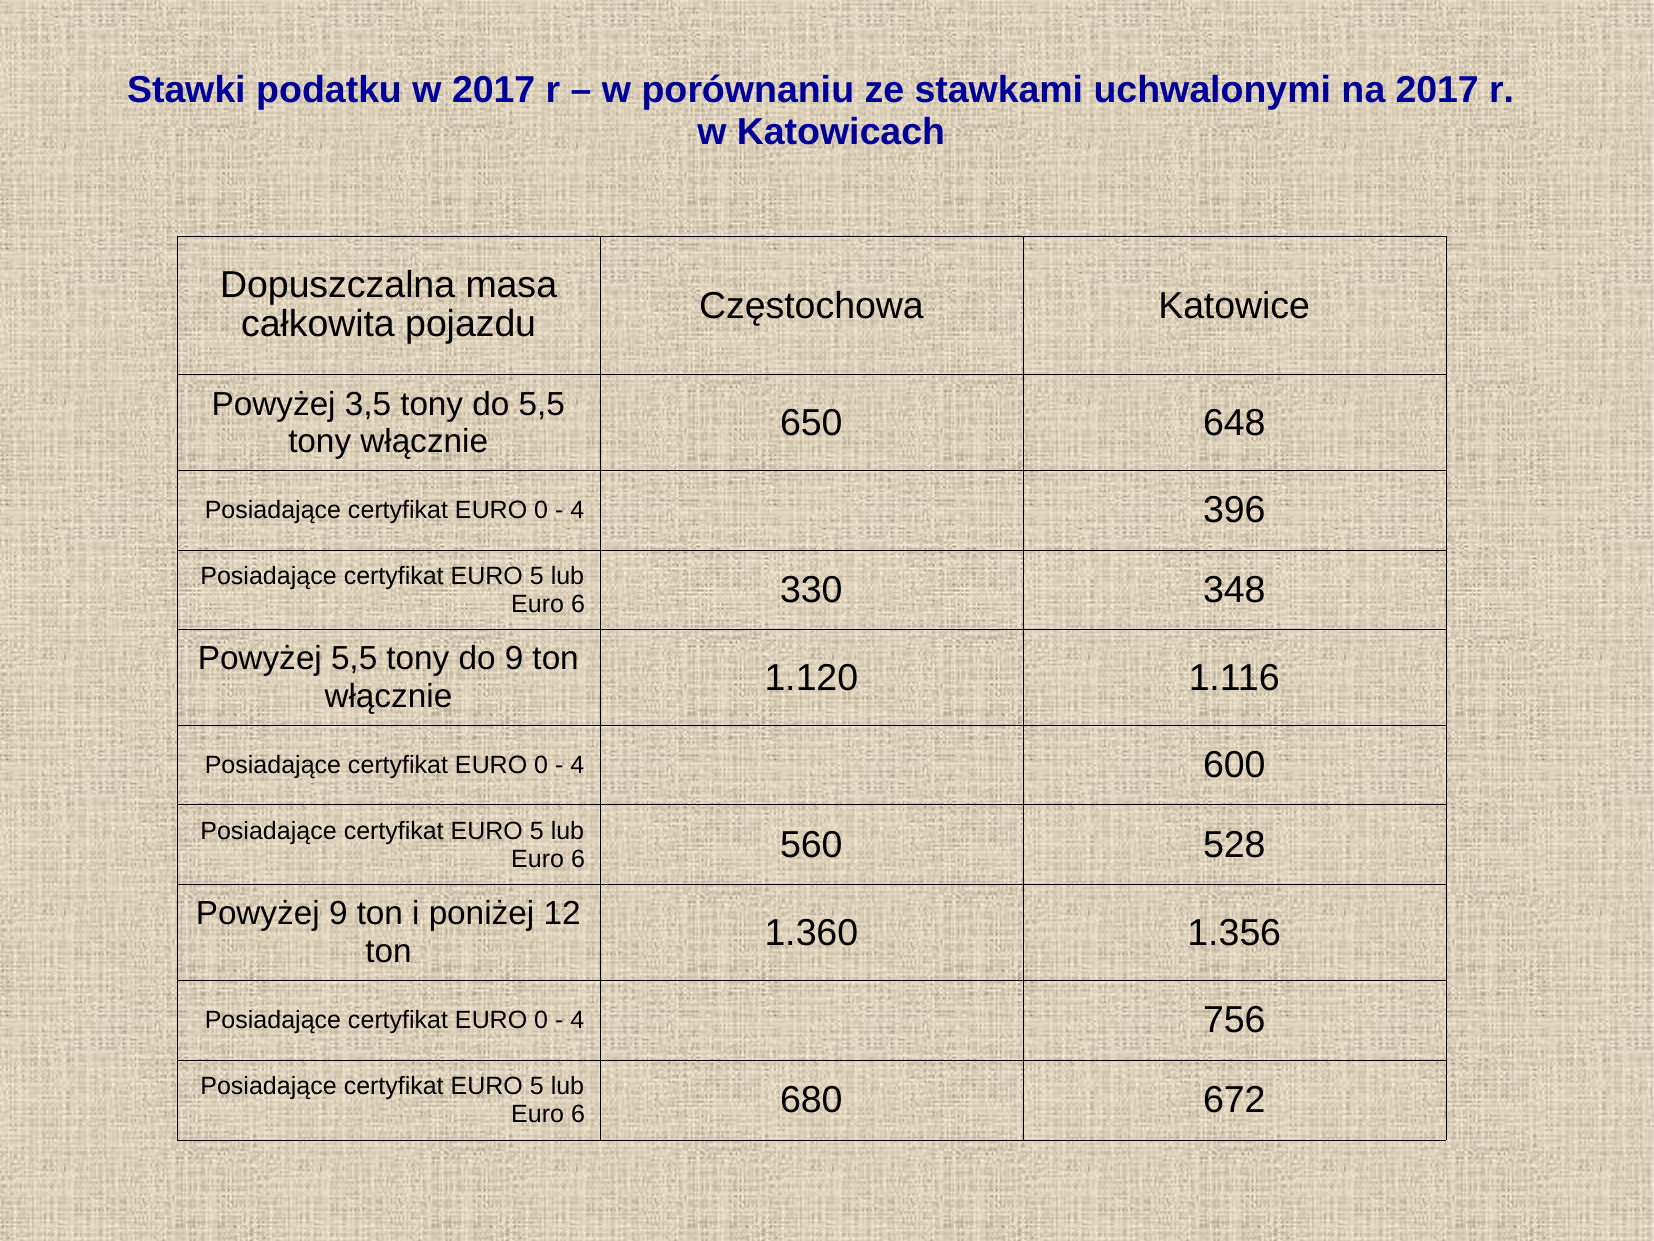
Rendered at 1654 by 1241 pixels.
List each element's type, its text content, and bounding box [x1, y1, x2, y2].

table_cell 1.356 [1024, 885, 1446, 980]
table_cell 600 [1024, 726, 1446, 804]
table_cell Powyżej 9 ton i poniżej 12 ton [178, 885, 600, 980]
table_cell Posiadające certyfikat EURO 0 - 4 [178, 471, 600, 550]
picture [0, 0, 1654, 1241]
table_cell 1.120 [601, 630, 1023, 725]
table_cell 396 [1024, 471, 1446, 550]
table_cell Posiadające certyfikat EURO 5 lub Euro 6 [178, 551, 600, 629]
table_cell [601, 981, 1023, 1060]
table_cell 348 [1024, 551, 1446, 629]
text_box Stawki podatku w 2017 r – w porównaniu ze stawkami uchwalonymi na 2017 r. w Katowicach [77, 44, 1566, 178]
table_cell Powyżej 5,5 tony do 9 ton włącznie [178, 630, 600, 725]
table_cell Posiadające certyfikat EURO 0 - 4 [178, 981, 600, 1060]
table_header Dopuszczalna masa całkowita pojazdu [178, 237, 600, 374]
table_cell Posiadające certyfikat EURO 5 lub Euro 6 [178, 1061, 600, 1140]
table_cell 1.116 [1024, 630, 1446, 725]
table_cell 650 [601, 375, 1023, 470]
table_cell 330 [601, 551, 1023, 629]
table_cell Powyżej 3,5 tony do 5,5 tony włącznie [178, 375, 600, 470]
table_cell 560 [601, 805, 1023, 884]
table_cell Posiadające certyfikat EURO 0 - 4 [178, 726, 600, 804]
table_cell 756 [1024, 981, 1446, 1060]
table_cell 648 [1024, 375, 1446, 470]
table_cell 1.360 [601, 885, 1023, 980]
table_cell [601, 726, 1023, 804]
table_header Katowice [1024, 237, 1446, 374]
table_cell 528 [1024, 805, 1446, 884]
table_cell 680 [601, 1061, 1023, 1140]
table_header Częstochowa [601, 237, 1023, 374]
table_cell Posiadające certyfikat EURO 5 lub Euro 6 [178, 805, 600, 884]
table_cell [601, 471, 1023, 550]
table_cell 672 [1024, 1061, 1446, 1140]
